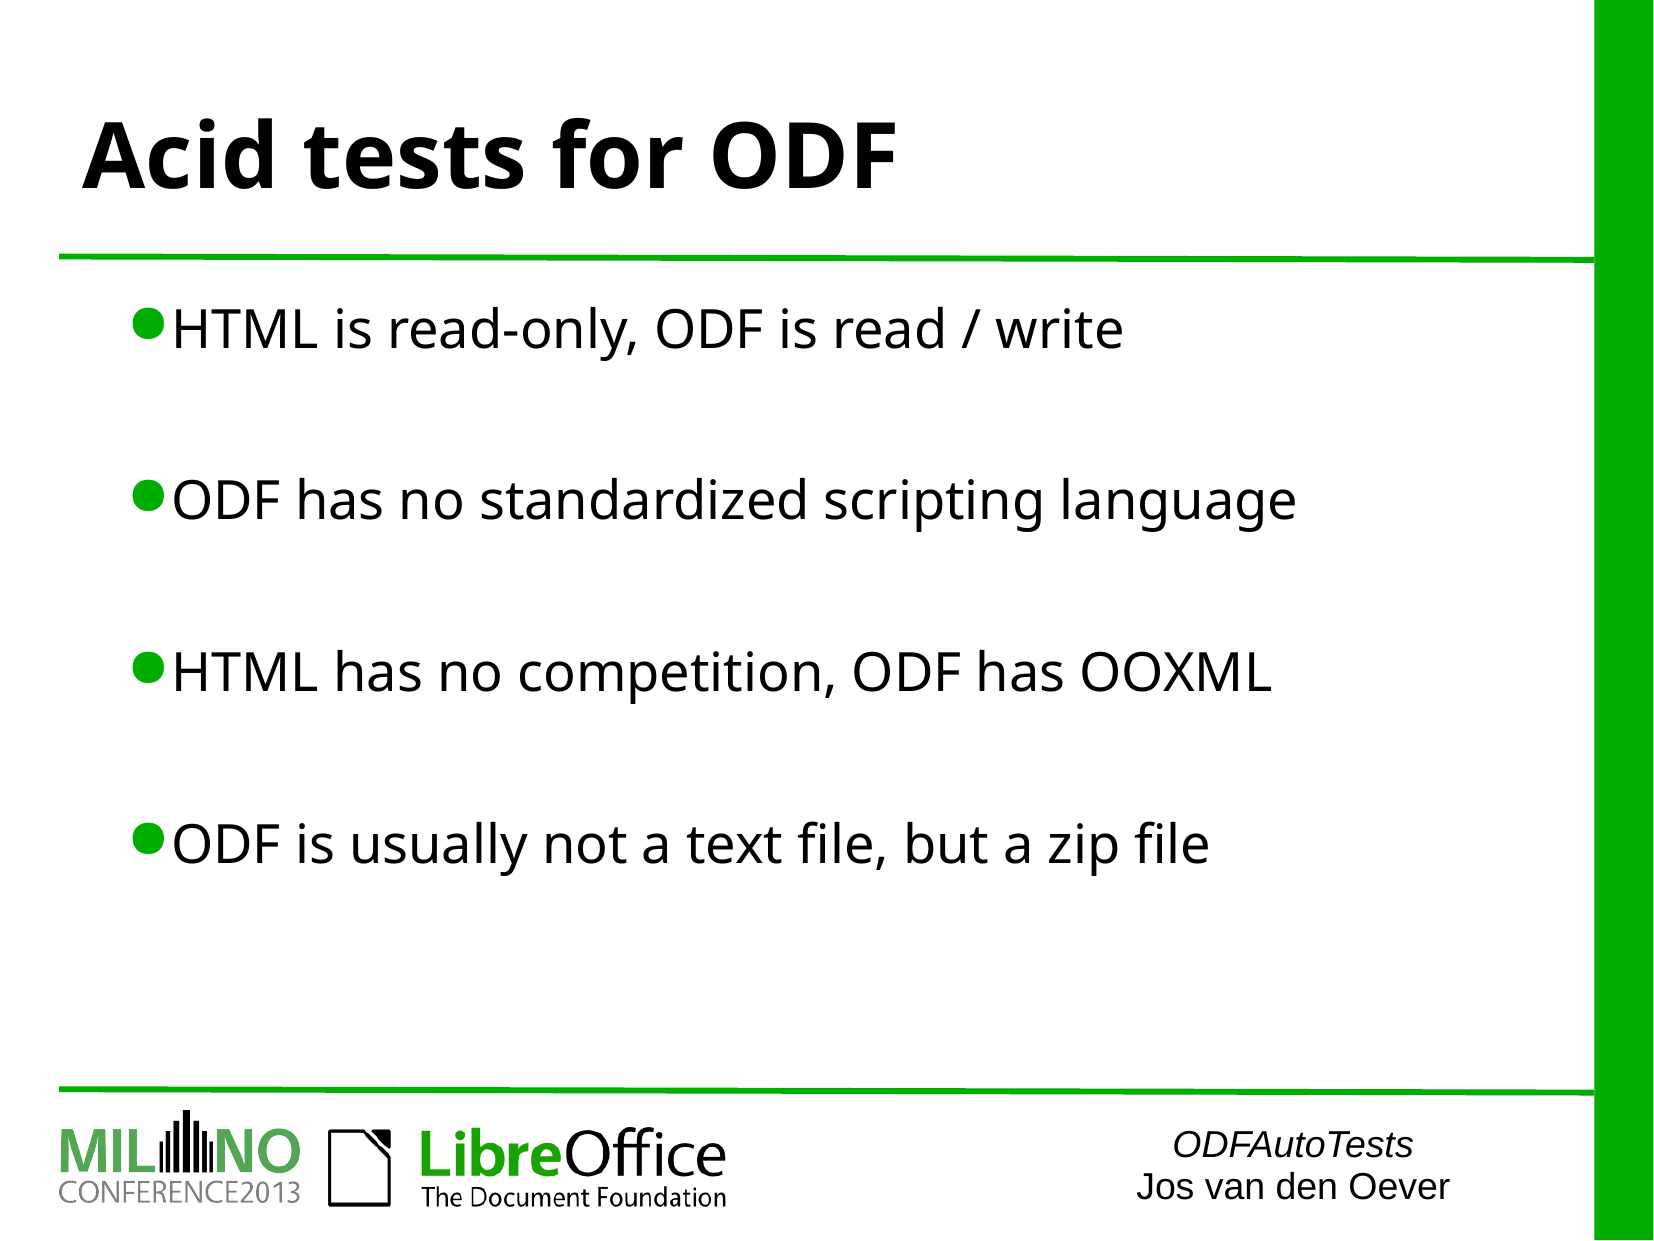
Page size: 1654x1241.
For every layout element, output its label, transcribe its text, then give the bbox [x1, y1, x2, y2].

list HTML is read-only, ODF is read / write ODF has no standardized scripting language HTML has no competition, ODF has OOXML ODF is usually not a text file, but a zip file [82, 290, 1571, 1010]
picture [59, 1093, 756, 1241]
title Acid tests for ODF [82, 49, 1571, 257]
